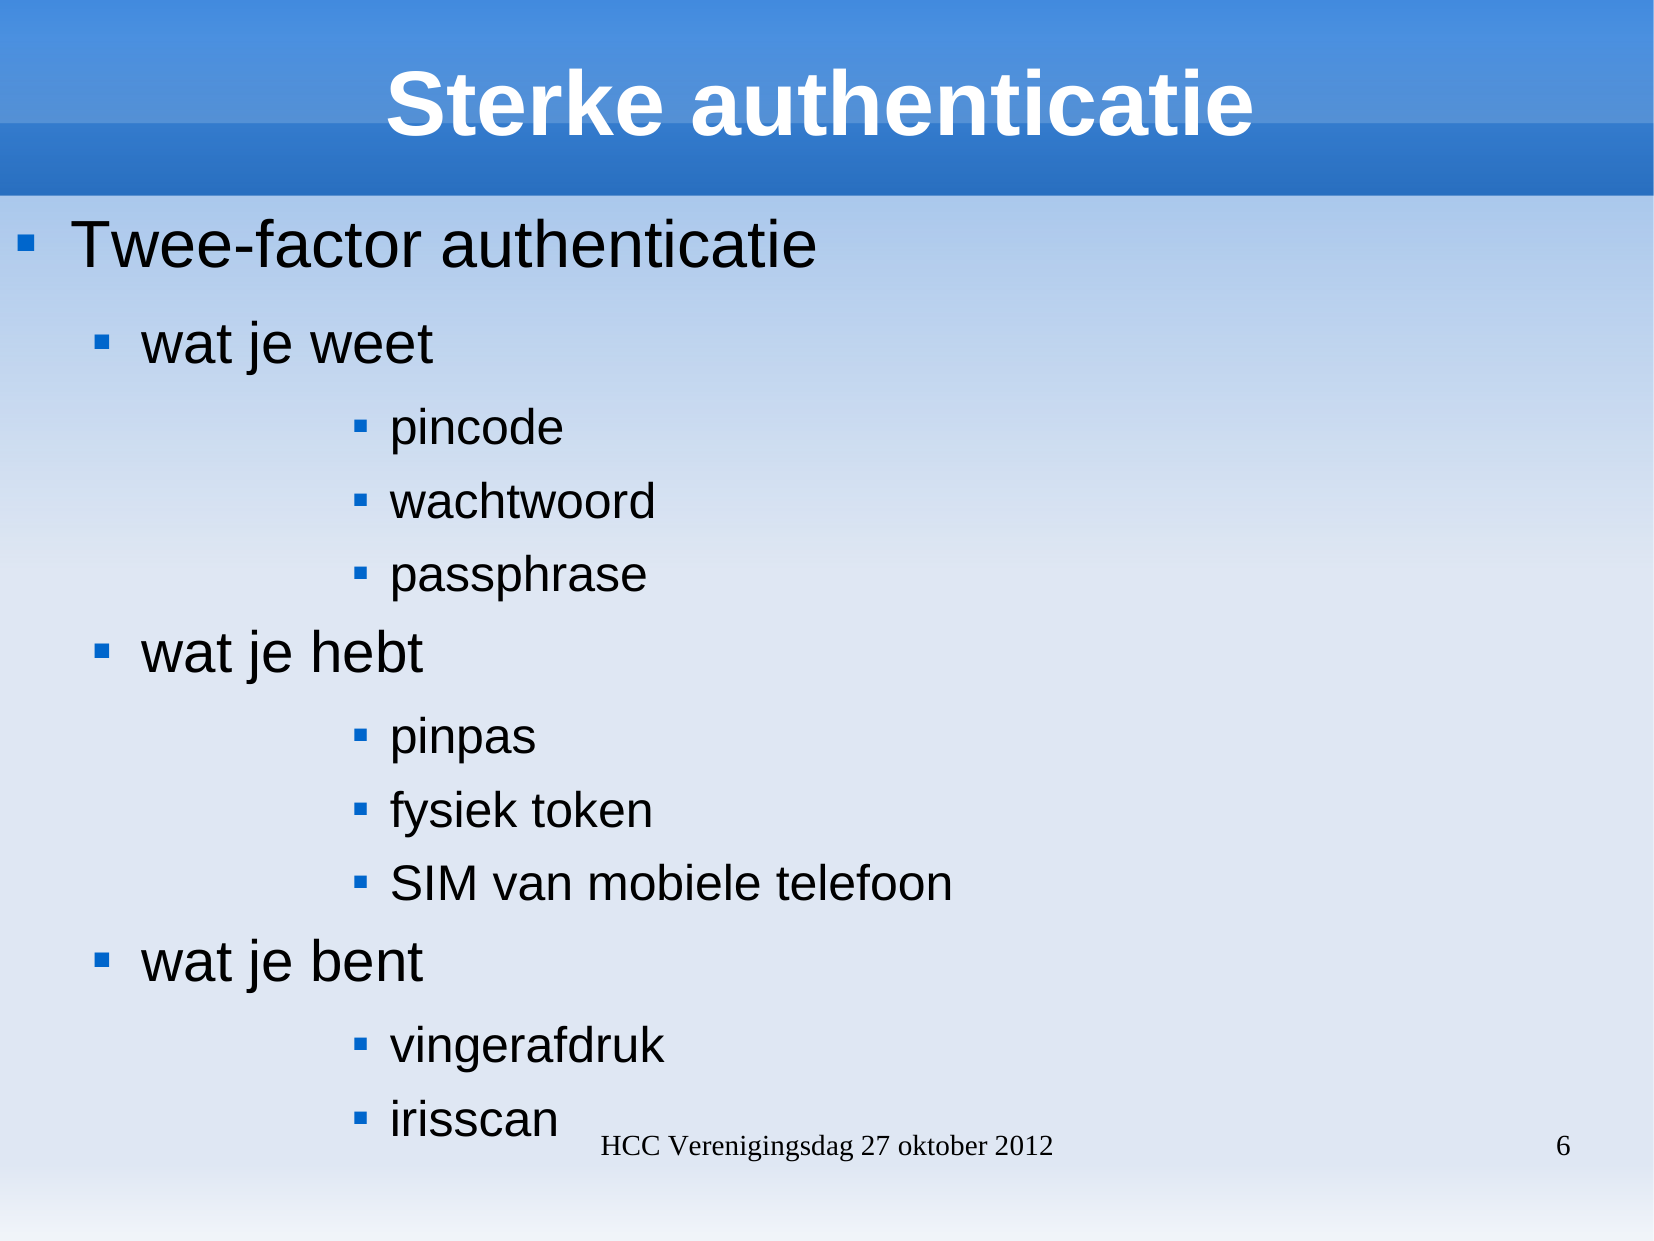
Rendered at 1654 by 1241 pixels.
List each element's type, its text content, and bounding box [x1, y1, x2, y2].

picture [939, 1147, 946, 1154]
list Twee-factor authenticatie wat je weet pincode wachtwoord passphrase wat je hebt pinpas fysiek token SIM van mobiele telefoon wat je bent vingerafdruk irisscan [0, 206, 1489, 1147]
title Sterke authenticatie [76, 7, 1565, 200]
picture [0, 0, 1654, 1241]
picture [815, 1147, 821, 1154]
picture [954, 1147, 961, 1154]
picture [1013, 1147, 1020, 1154]
picture [901, 1147, 908, 1154]
